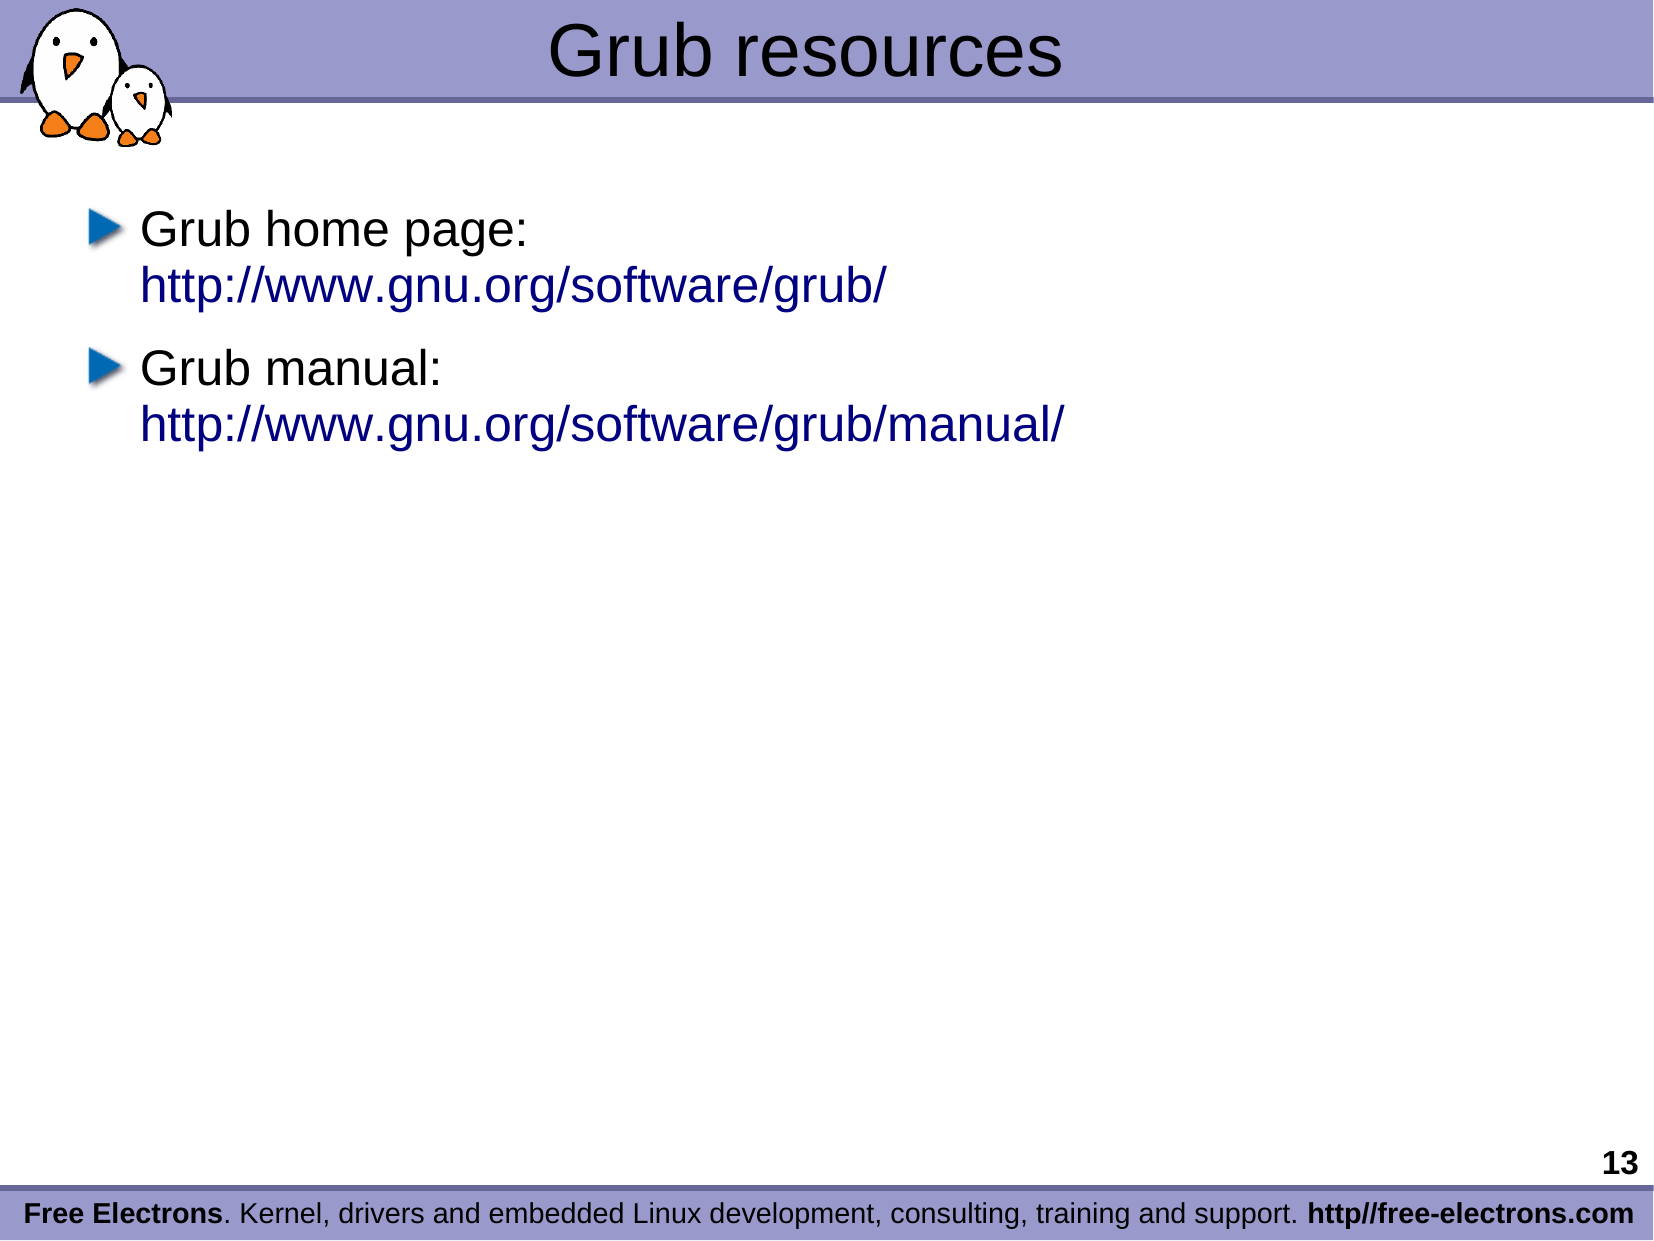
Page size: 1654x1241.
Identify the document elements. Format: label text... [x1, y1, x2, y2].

title Grub resources [60, 0, 1551, 101]
picture [20, 8, 172, 147]
list Grub home page: http://www.gnu.org/software/grub/ Grub manual: http://www.gnu.org/software/grub/manual/ [68, 201, 1592, 1118]
